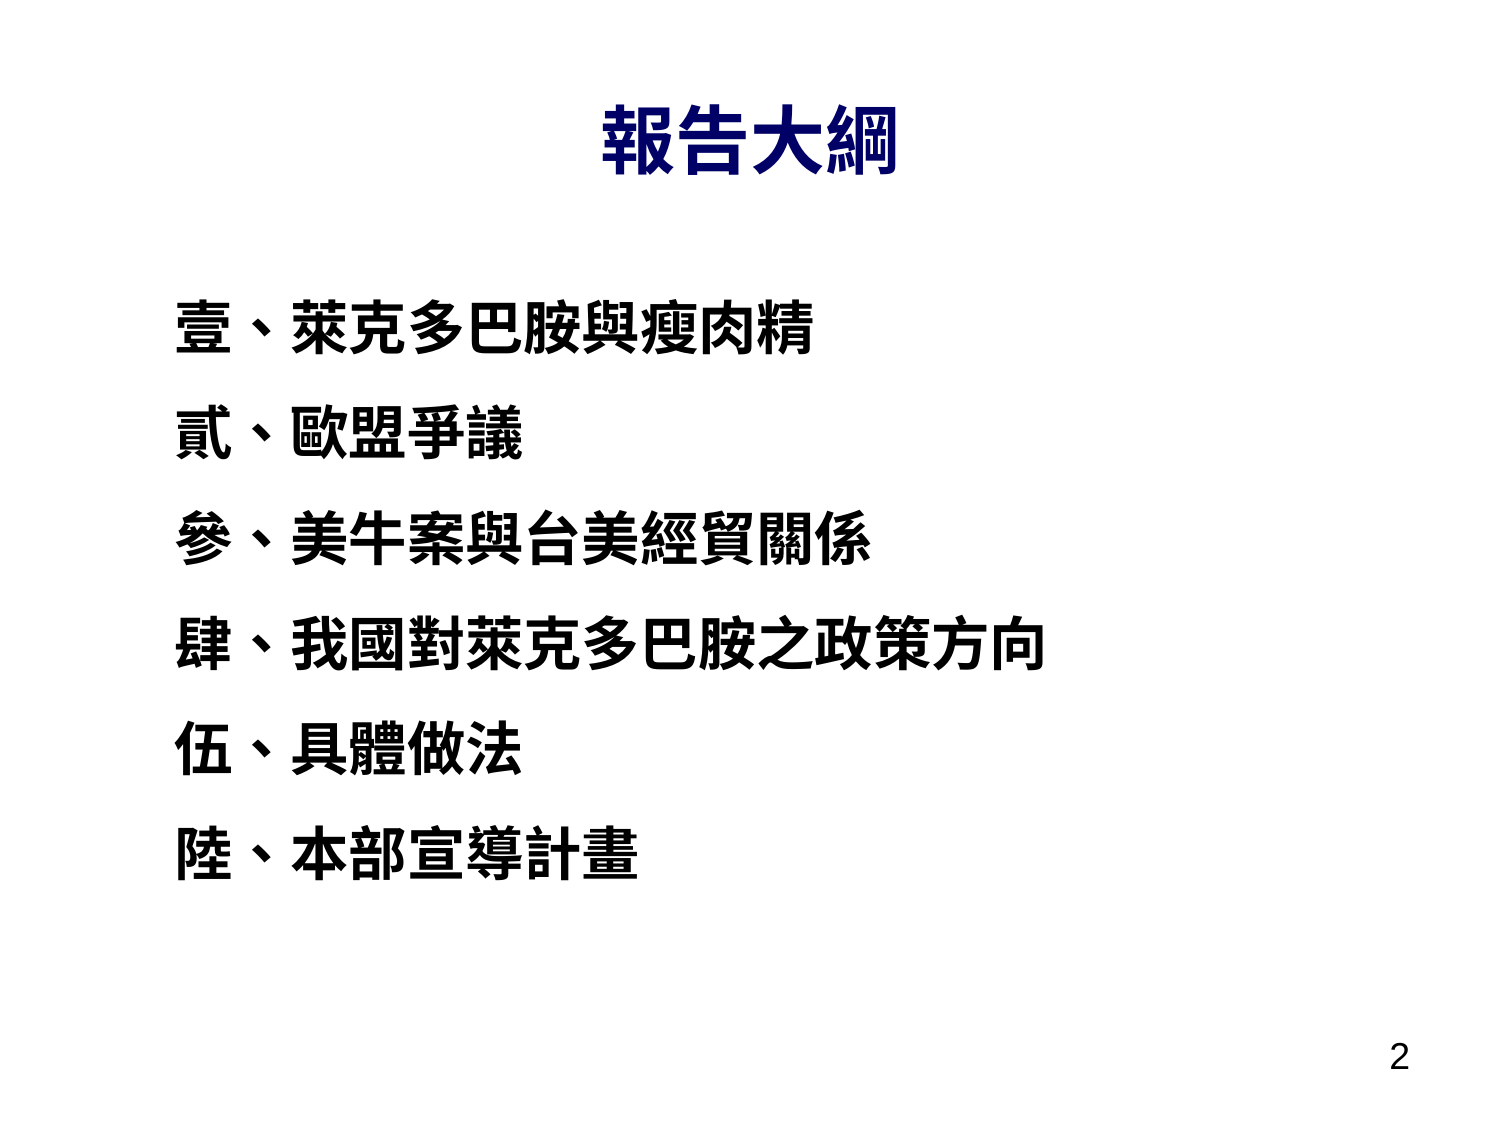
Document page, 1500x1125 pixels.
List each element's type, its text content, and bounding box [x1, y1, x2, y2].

title 報告大綱 [75, 45, 1426, 233]
list 壹、萊克多巴胺與瘦肉精 貳、歐盟爭議 參、美牛案與台美經貿關係 肆、我國對萊克多巴胺之政策方向 伍、具體做法 陸、本部宣導計畫 [159, 262, 1353, 1005]
